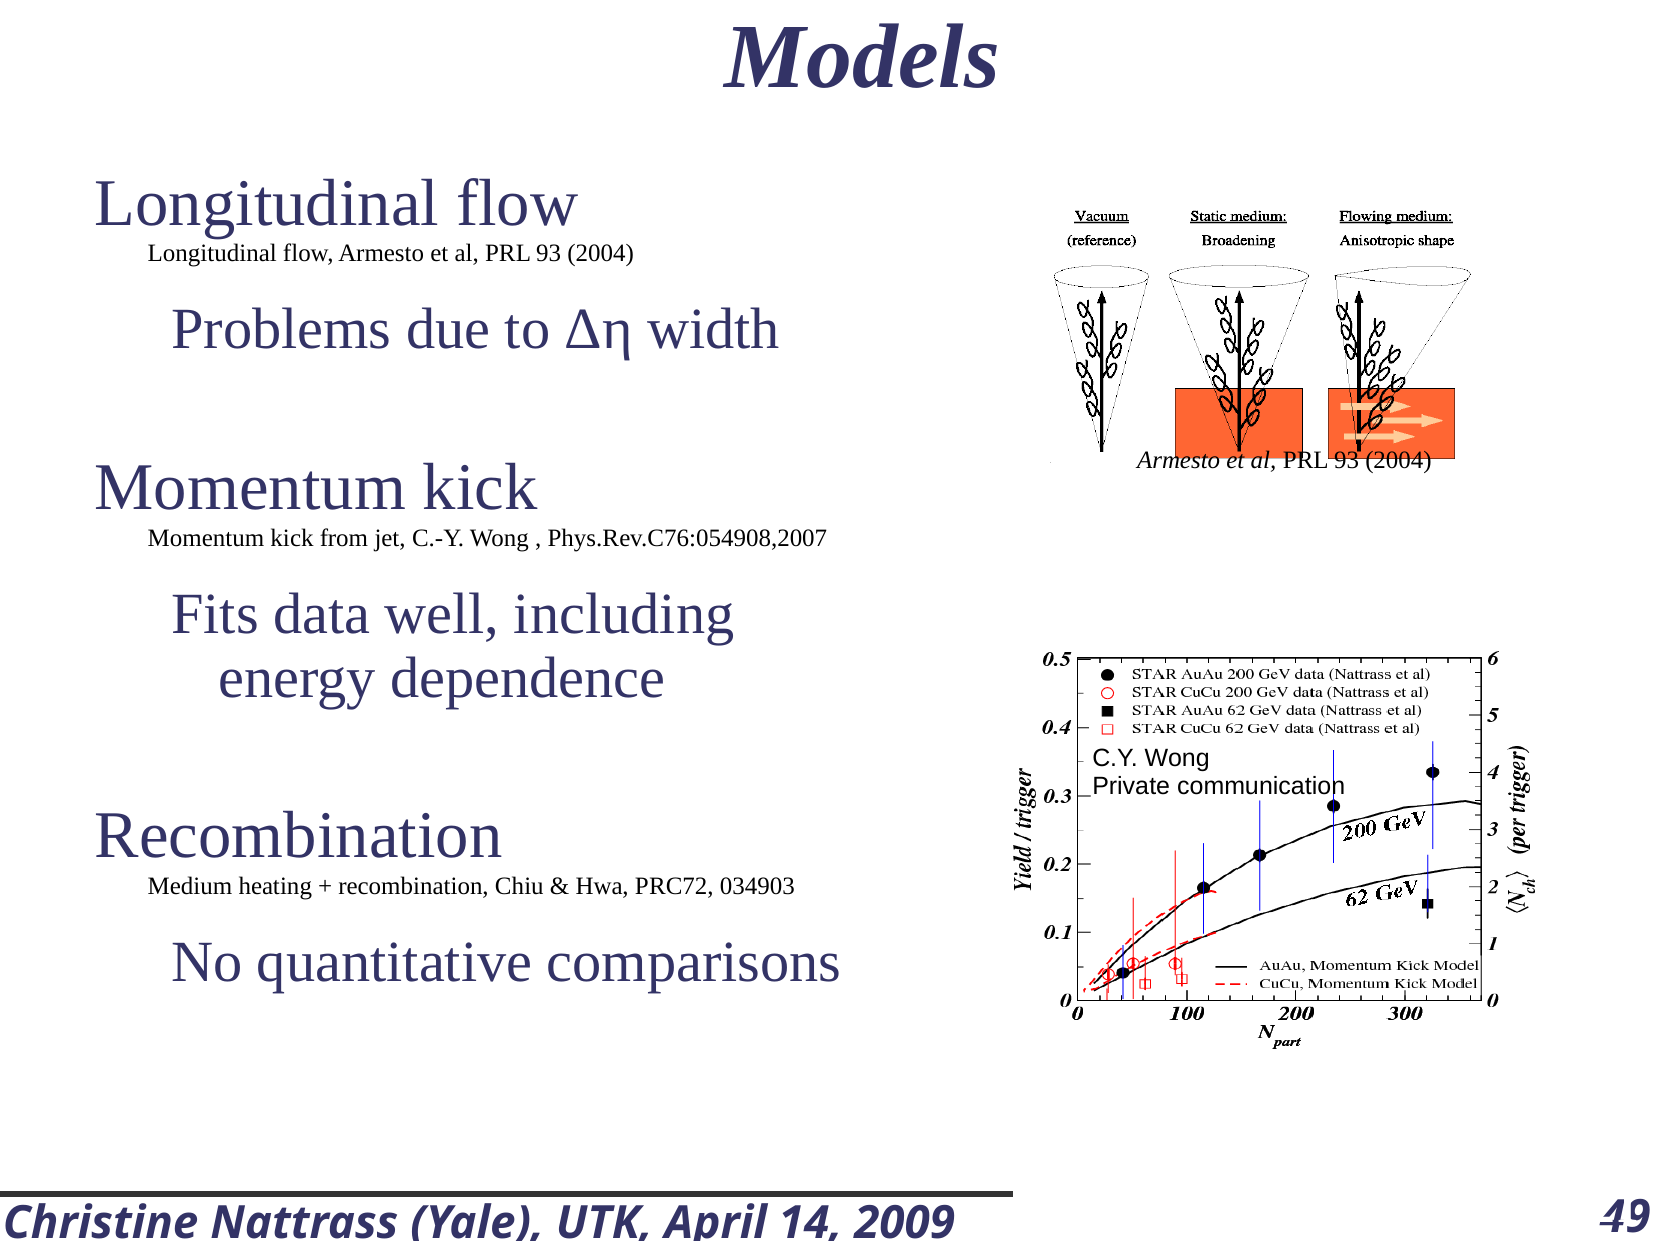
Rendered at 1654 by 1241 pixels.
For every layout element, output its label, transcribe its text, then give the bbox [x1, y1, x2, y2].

list Longitudinal flow Longitudinal flow, Armesto et al, PRL 93 (2004) Problems due to Δη width Momentum kick Momentum kick from jet, C.-Y. Wong , Phys.Rev.C76:054908,2007 Fits data well, including energy dependence Recombination Medium heating + recombination, Chiu & Hwa, PRC72, 034903 No quantitative comparisons [76, 165, 1165, 1216]
text_box Armesto et al, PRL 93 (2004) [1076, 436, 1500, 483]
picture [1050, 206, 1474, 463]
title Models [675, 0, 1051, 113]
picture [1012, 649, 1538, 1051]
text_box C.Y. Wong Private communication [1077, 736, 1378, 808]
text_box 21 [1540, 1172, 1654, 1241]
